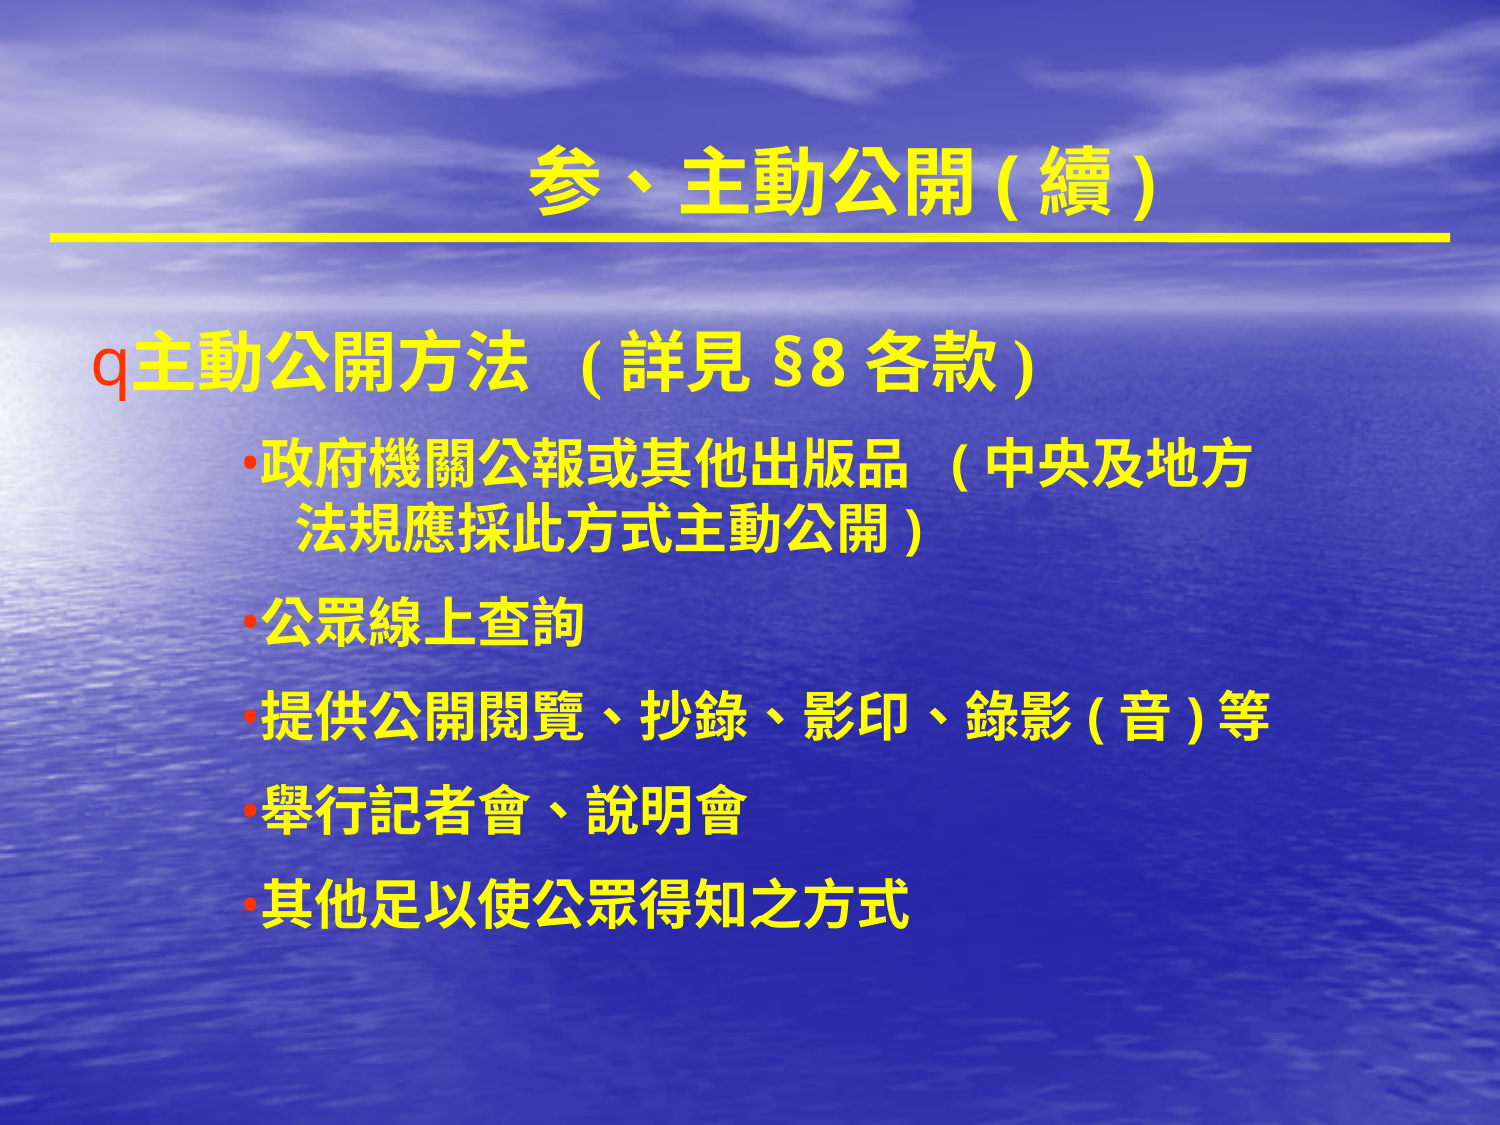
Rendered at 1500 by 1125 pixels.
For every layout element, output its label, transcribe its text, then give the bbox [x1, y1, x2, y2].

text_box 主動公開方法 (詳見§8各款) 政府機關公報或其他出版品 (中央及地方 法規應採此方式主動公開) 公眾線上查詢 提供公開閱覽、抄錄、影印、錄影(音)等 舉行記者會、說明會 其他足以使公眾得知之方式 [75, 312, 1450, 946]
text_box 参、主動公開(續) [512, 127, 1173, 232]
